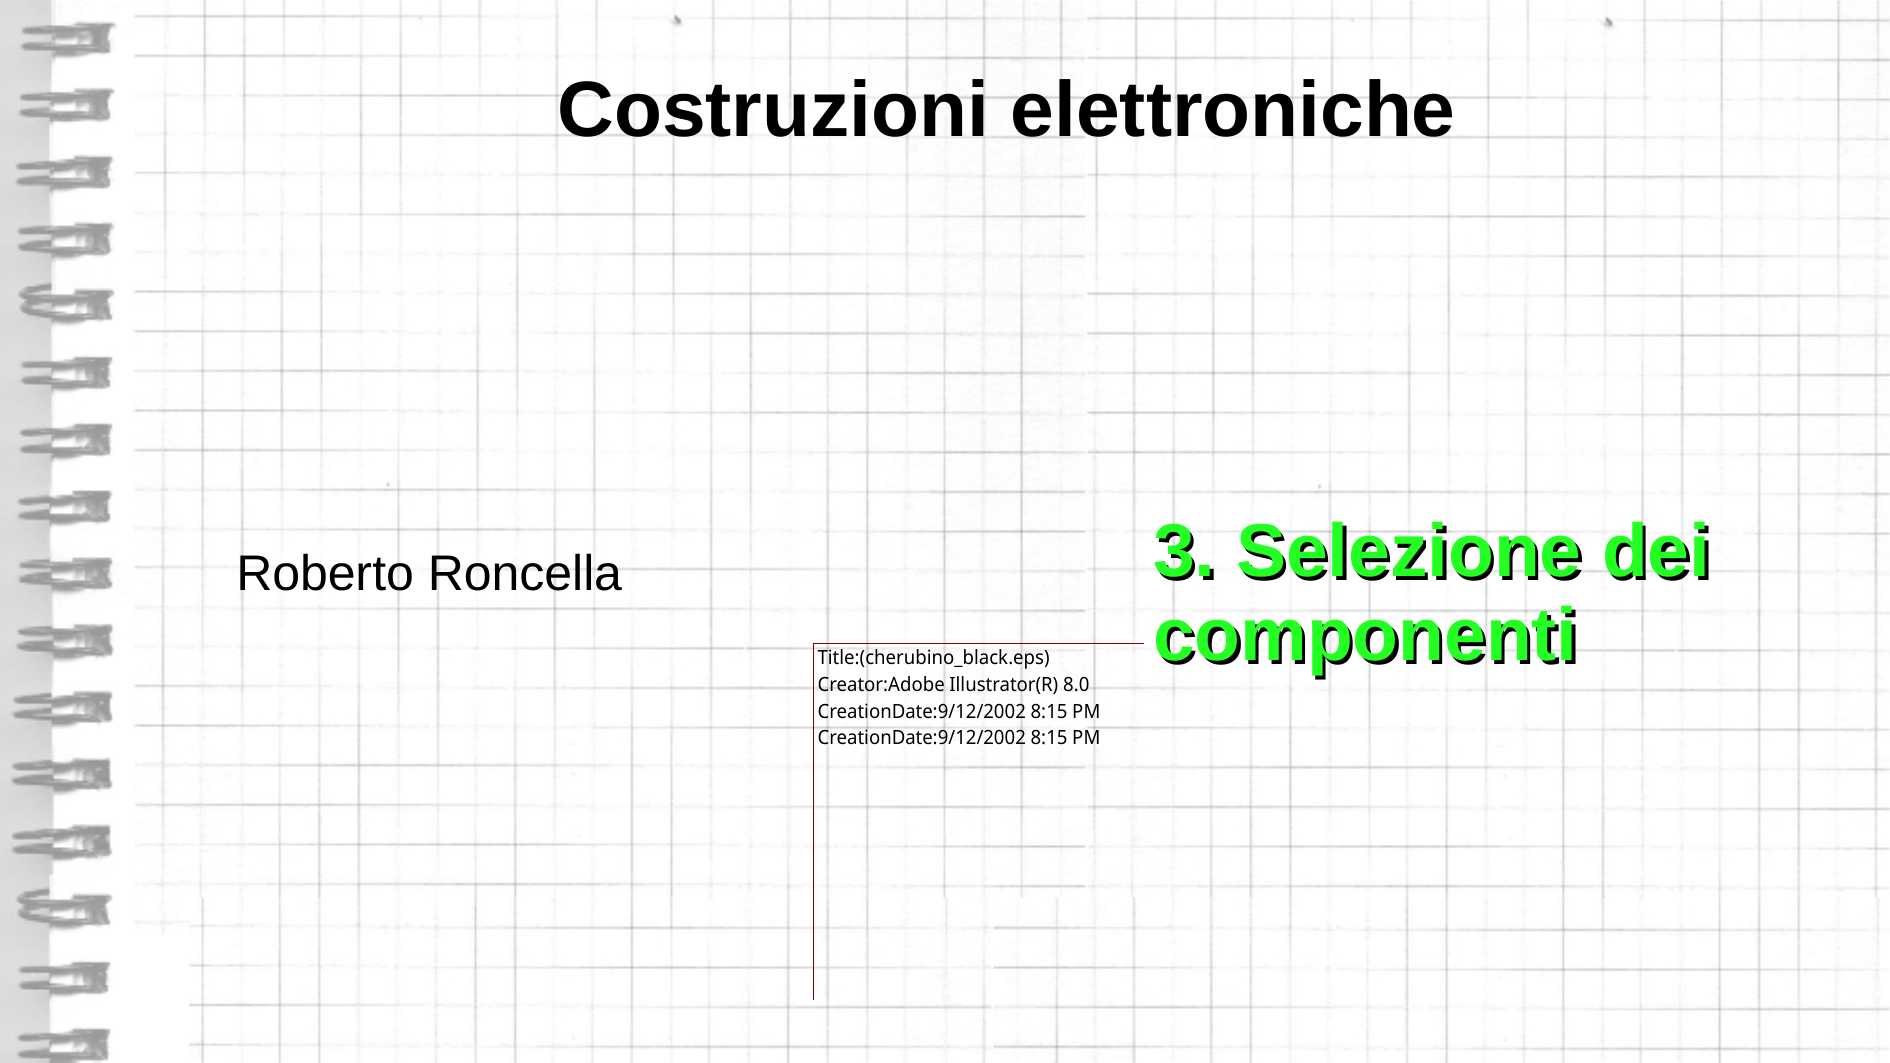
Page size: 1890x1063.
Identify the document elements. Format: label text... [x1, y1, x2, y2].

title Costruzioni elettroniche [124, 20, 1890, 198]
text_box 3. Selezione dei componenti [1138, 501, 1834, 685]
picture [0, 0, 1890, 1063]
text_box Roberto Roncella [236, 214, 1890, 932]
